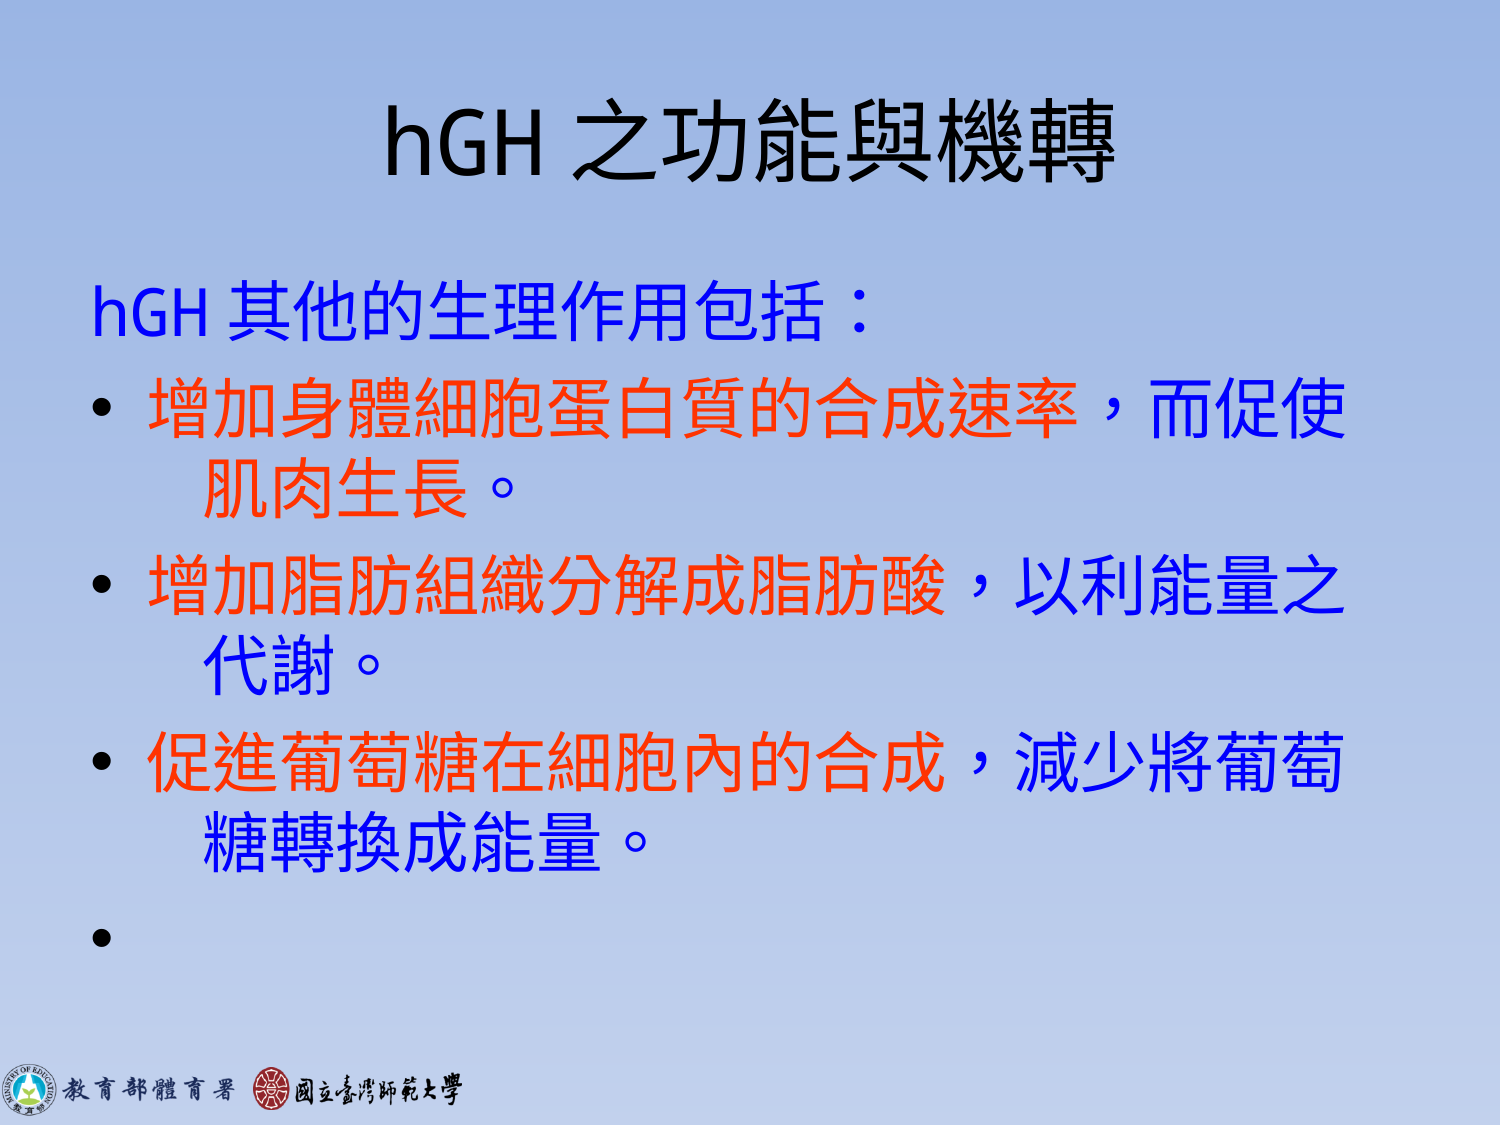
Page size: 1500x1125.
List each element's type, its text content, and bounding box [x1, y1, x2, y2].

list hGH其他的生理作用包括： 增加身體細胞蛋白質的合成速率，而促使肌肉生長。 增加脂肪組織分解成脂肪酸，以利能量之代謝。 促進葡萄糖在細胞內的合成，減少將葡萄糖轉換成能量。 [75, 262, 1426, 1005]
title hGH之功能與機轉 [75, 45, 1426, 233]
